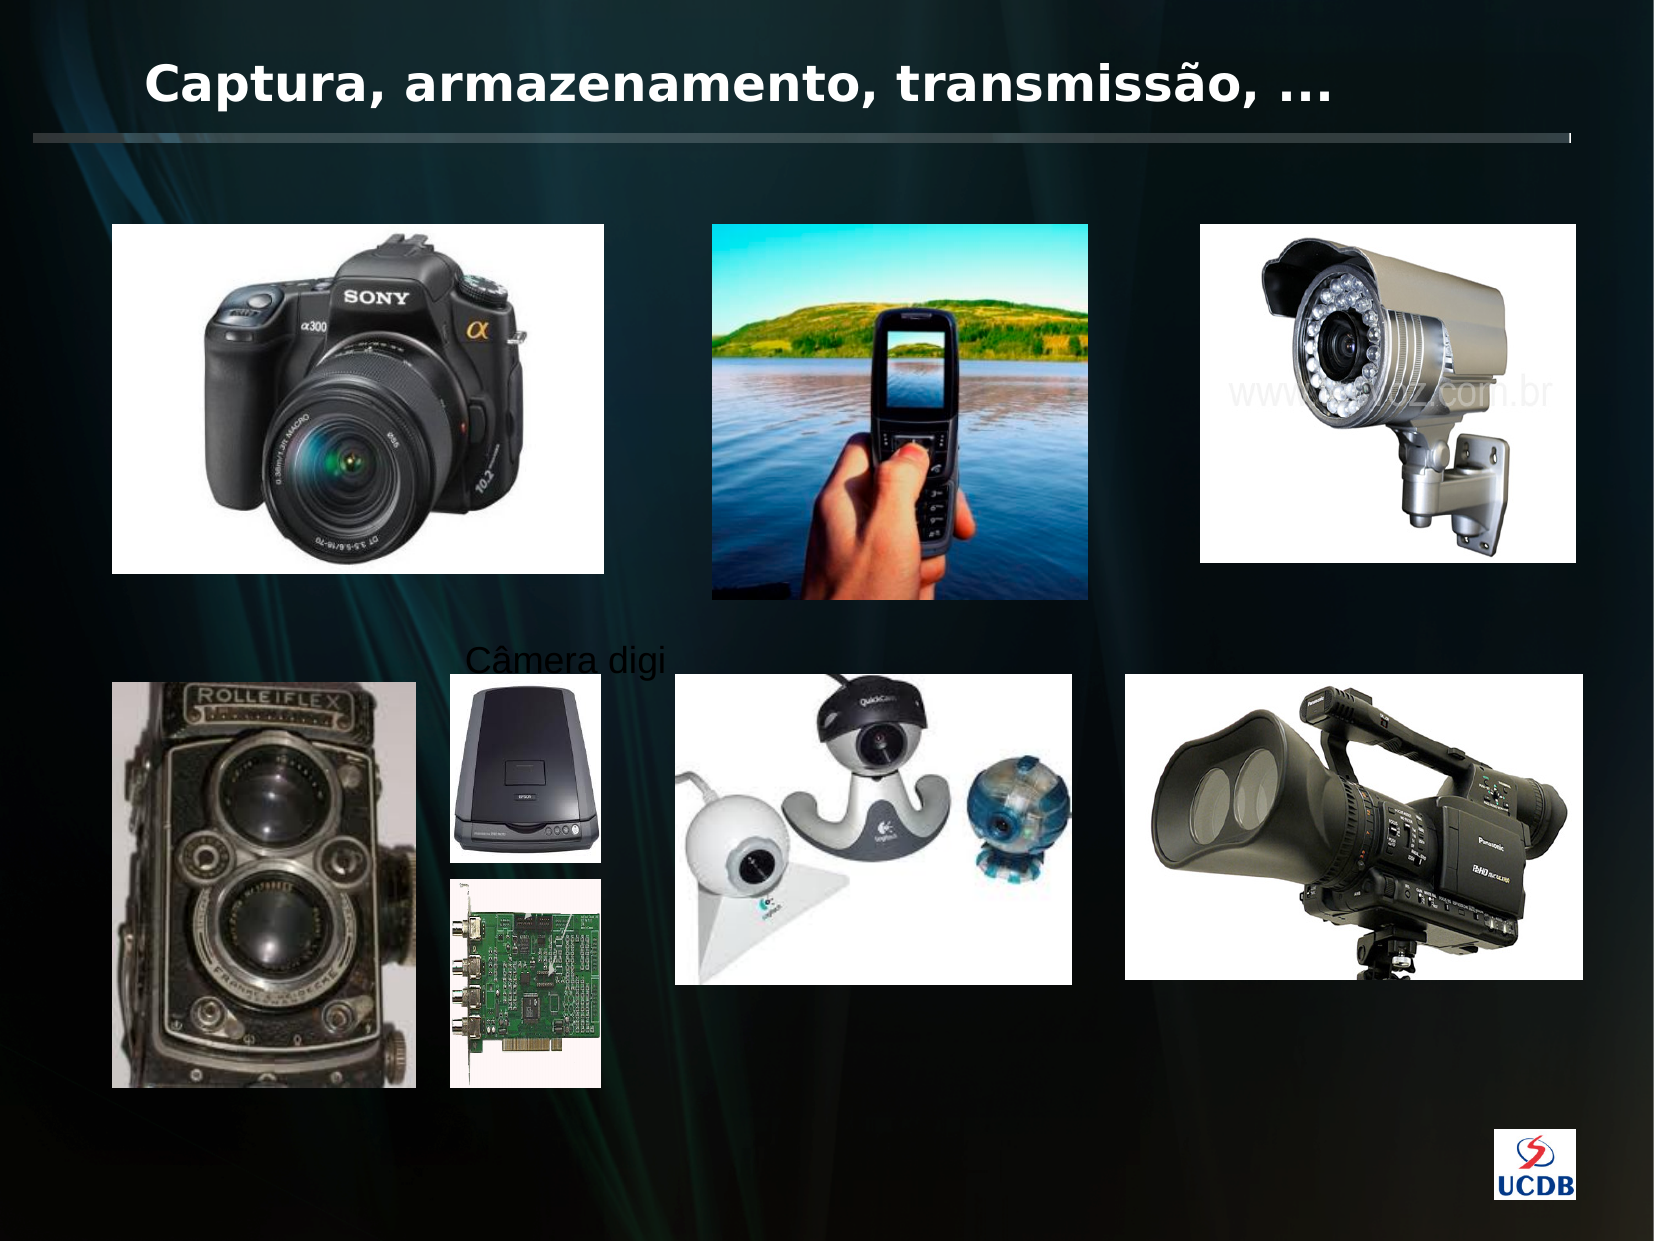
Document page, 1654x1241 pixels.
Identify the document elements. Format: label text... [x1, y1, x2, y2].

picture [0, 0, 1654, 1241]
text_box Captura, armazenamento, transmissão, ... [129, 45, 1351, 119]
text_box Câmera digi [450, 630, 682, 687]
